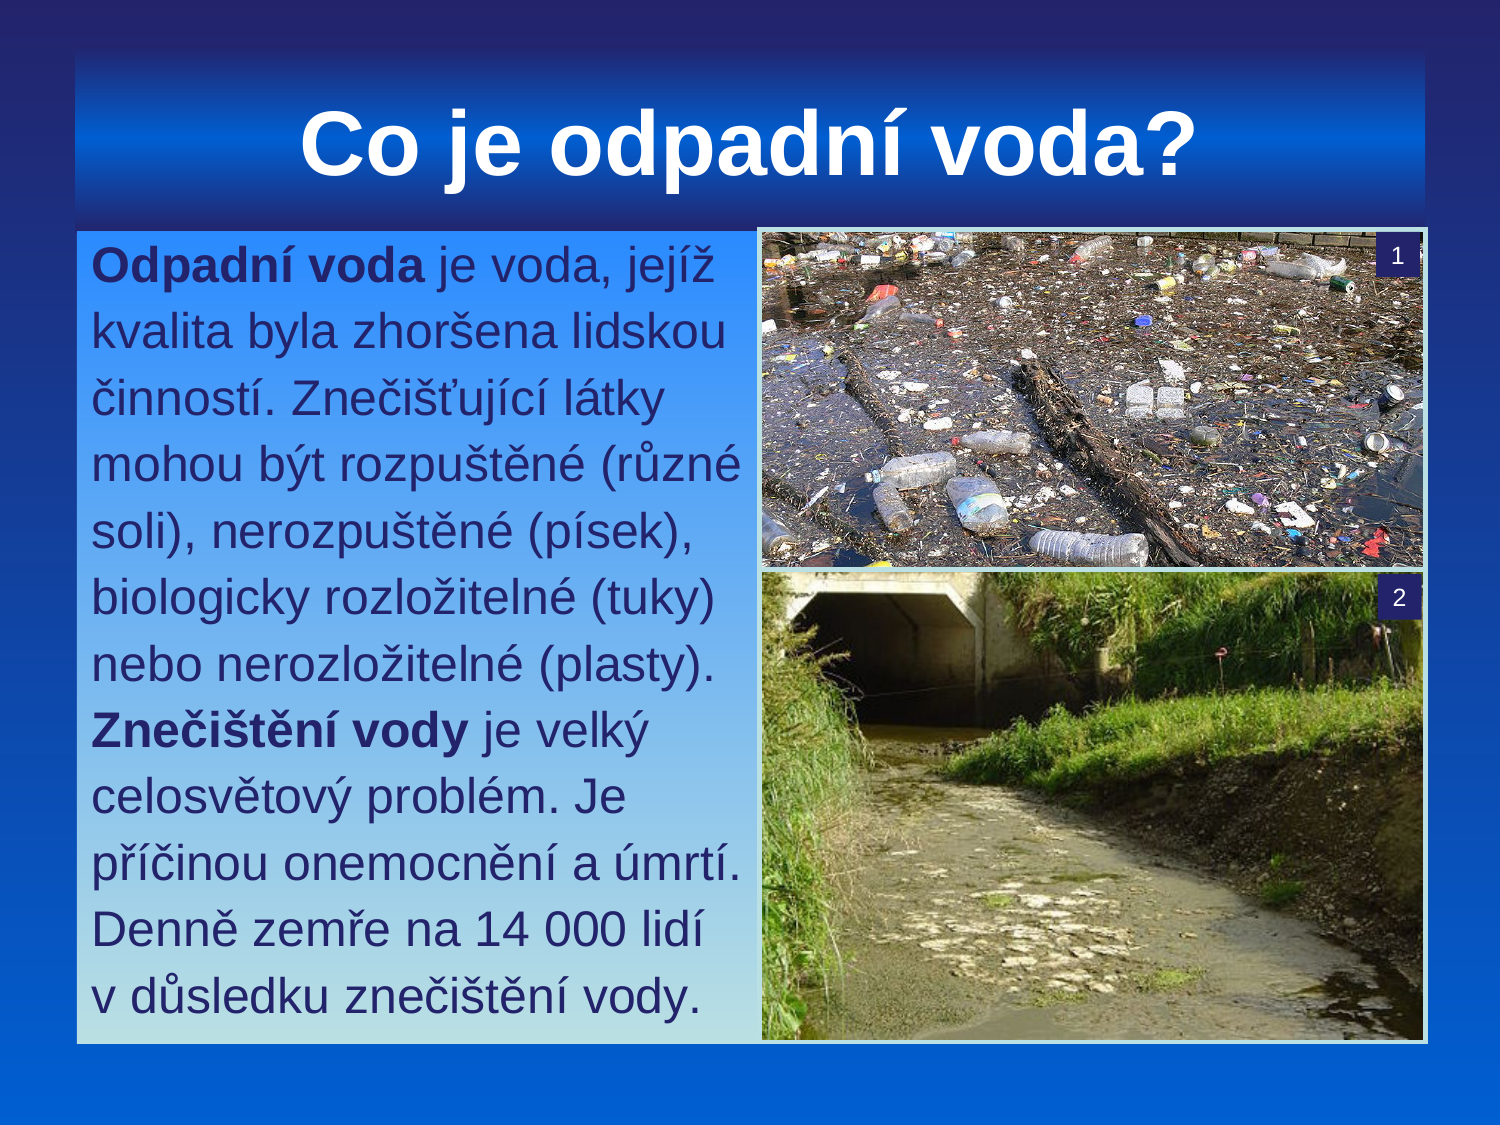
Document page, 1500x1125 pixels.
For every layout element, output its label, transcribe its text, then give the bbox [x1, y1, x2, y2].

text_box 1 [1376, 231, 1420, 278]
text_box [761, 571, 1424, 1040]
text_box [761, 231, 1424, 567]
text_box 2 [1377, 574, 1422, 620]
title Co je odpadní voda? [75, 45, 1426, 233]
list Odpadní voda je voda, jejíž kvalita byla zhoršena lidskou činností. Znečišťující látky mohou být rozpuštěné (různé soli), nerozpuštěné (písek), biologicky rozložitelné (tuky) nebo nerozložitelné (plasty). Znečištění vody je velký celosvětový problém. Je příčinou onemocnění a úmrtí. Denně zemře na 14 000 lidí v důsledku znečištění vody. [76, 231, 757, 1044]
